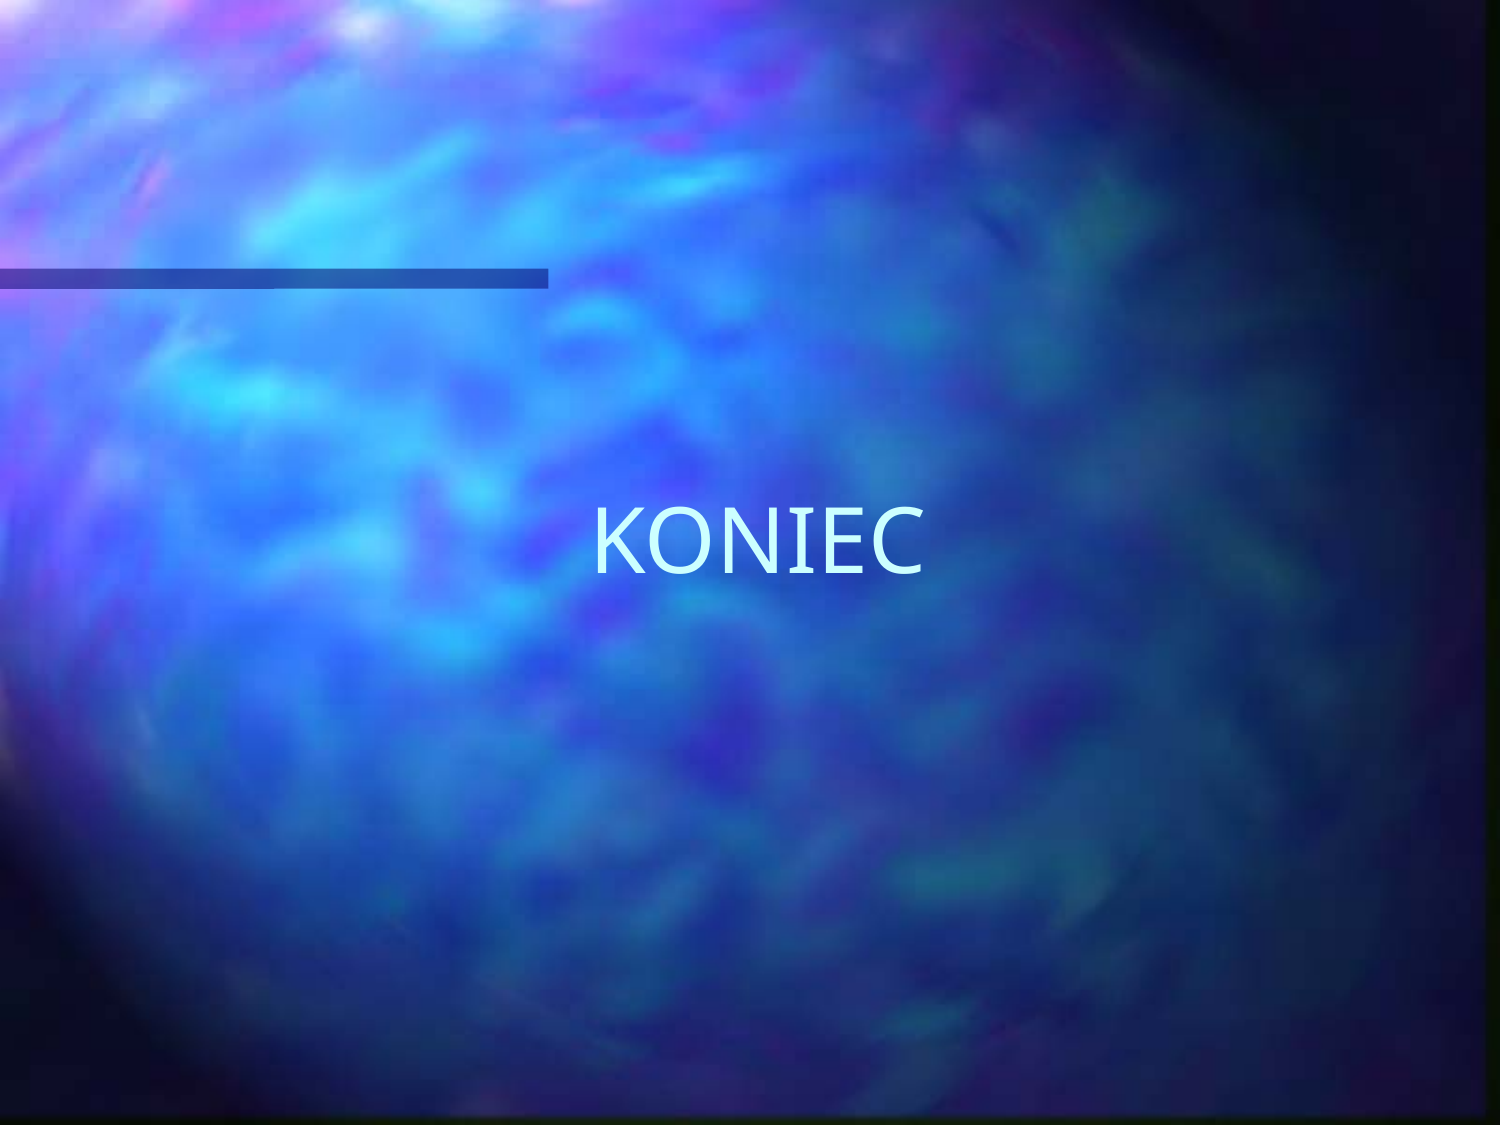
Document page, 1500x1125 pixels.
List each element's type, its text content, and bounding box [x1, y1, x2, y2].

picture [0, 0, 1500, 1125]
title KONIEC [575, 412, 950, 600]
